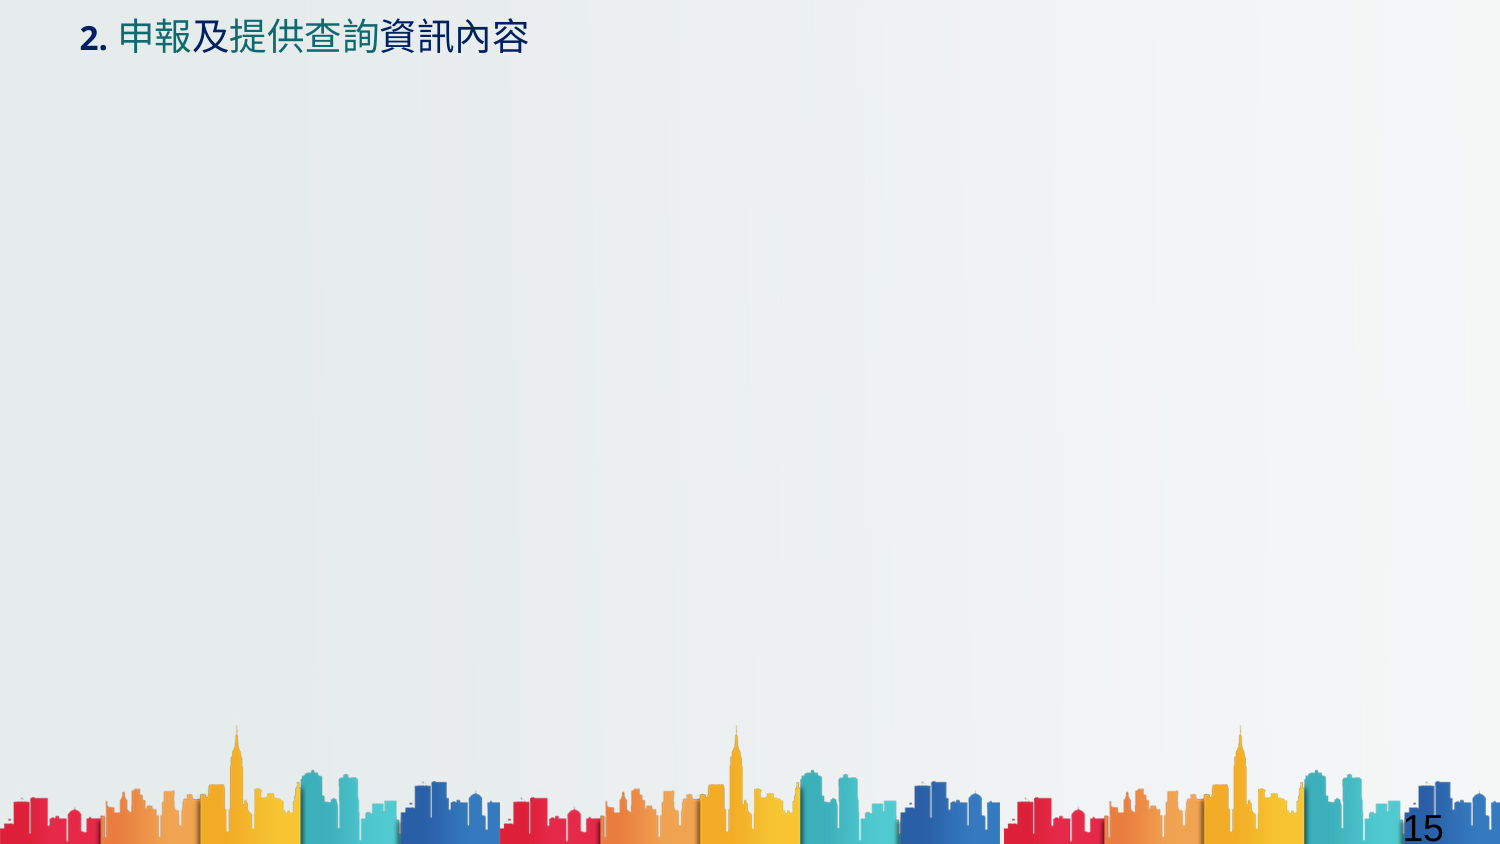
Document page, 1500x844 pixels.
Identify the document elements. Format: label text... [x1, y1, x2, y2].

text_box 2.申報及提供查詢資訊內容 [64, 0, 809, 55]
table_header [48, 58, 780, 118]
text_box 15 [1387, 799, 1483, 844]
picture [0, 0, 1500, 844]
table_cell [48, 118, 780, 833]
table_cell [780, 118, 1454, 833]
table_header [780, 58, 1454, 118]
